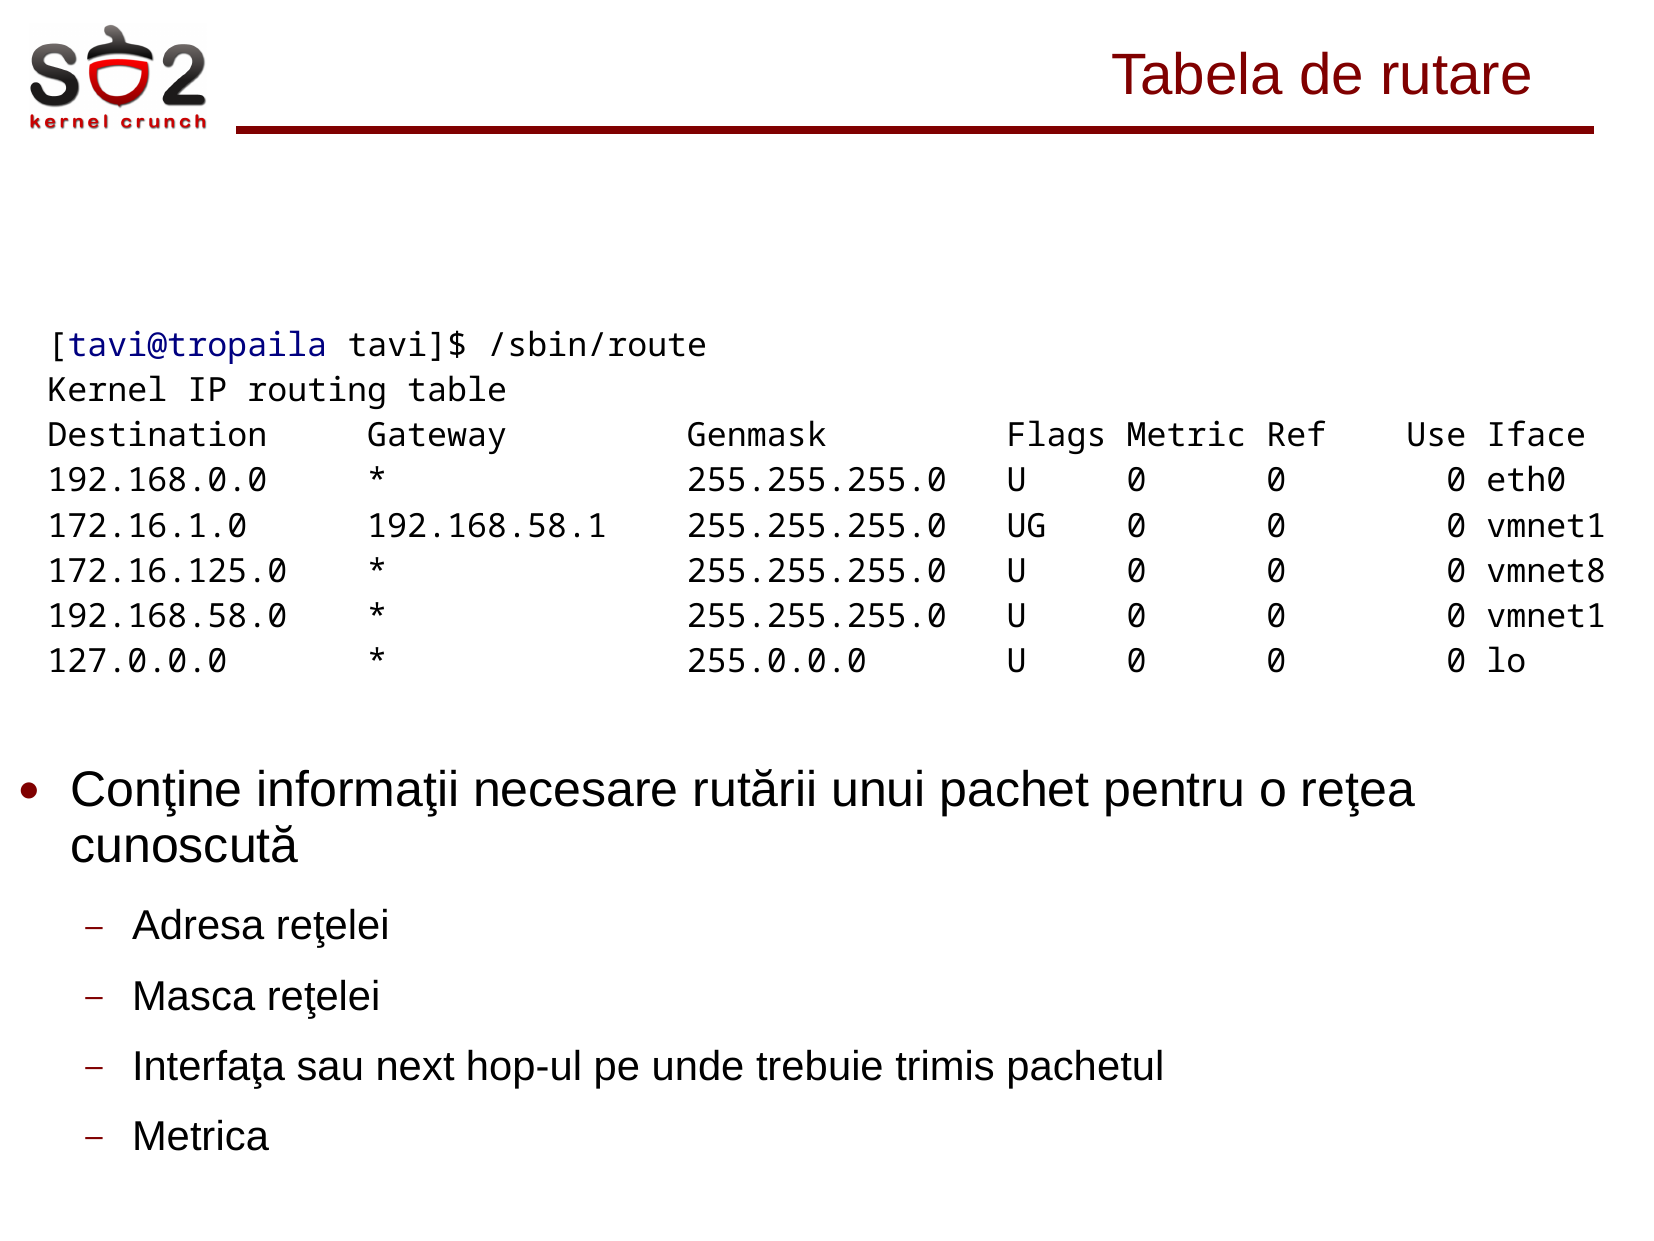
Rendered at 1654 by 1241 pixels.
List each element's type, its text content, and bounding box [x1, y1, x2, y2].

list Conţine informaţii necesare rutării unui pachet pentru o reţea cunoscută Adresa reţelei Masca reţelei Interfaţa sau next hop-ul pe unde trebuie trimis pachetul Metrica [0, 707, 1654, 1213]
title Tabela de rutare [121, 0, 1534, 148]
text_box [tavi@tropaila tavi]$ /sbin/route Kernel IP routing table Destination Gateway Genmask Flags Metric Ref Use Iface 192.168.0.0 * 255.255.255.0 U 0 0 0 eth0 172.16.1.0 192.168.58.1 255.255.255.0 UG 0 0 0 vmnet1 172.16.125.0 * 255.255.255.0 U 0 0 0 vmnet8 192.168.58.0 * 255.255.255.0 U 0 0 0 vmnet1 127.0.0.0 * 255.0.0.0 U 0 0 0 lo [32, 313, 1648, 696]
picture [29, 23, 121, 130]
